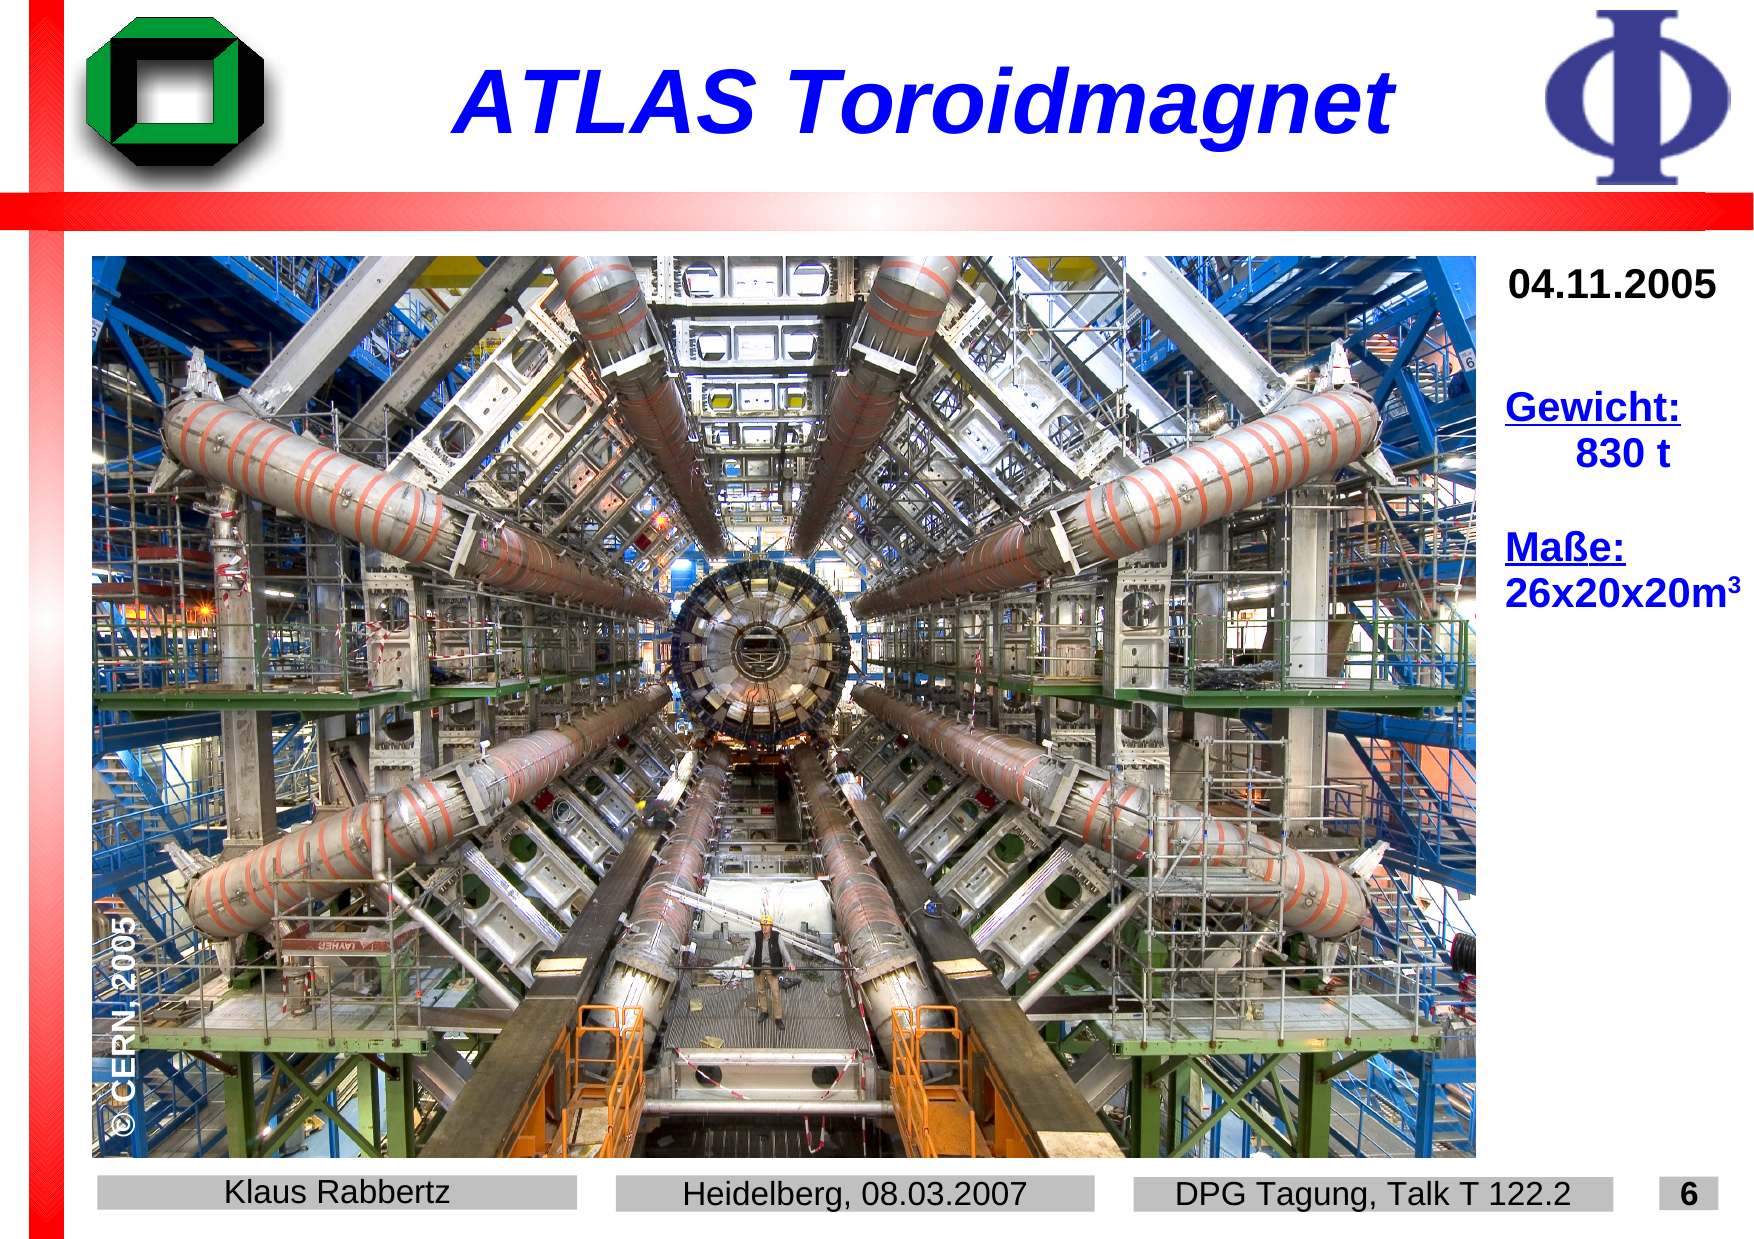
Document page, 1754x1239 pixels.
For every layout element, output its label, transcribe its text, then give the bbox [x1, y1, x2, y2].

text_box Gewicht: 830 t Maße: 26x20x20m3 [1493, 371, 1754, 678]
picture [92, 256, 1476, 1158]
picture [64, 9, 299, 192]
title ATLAS Toroidmagnet [282, 21, 1565, 183]
text_box 04.11.2005 [1496, 248, 1729, 320]
text_box © CERN, 2005 [93, 905, 154, 1150]
picture [1545, 10, 1731, 185]
